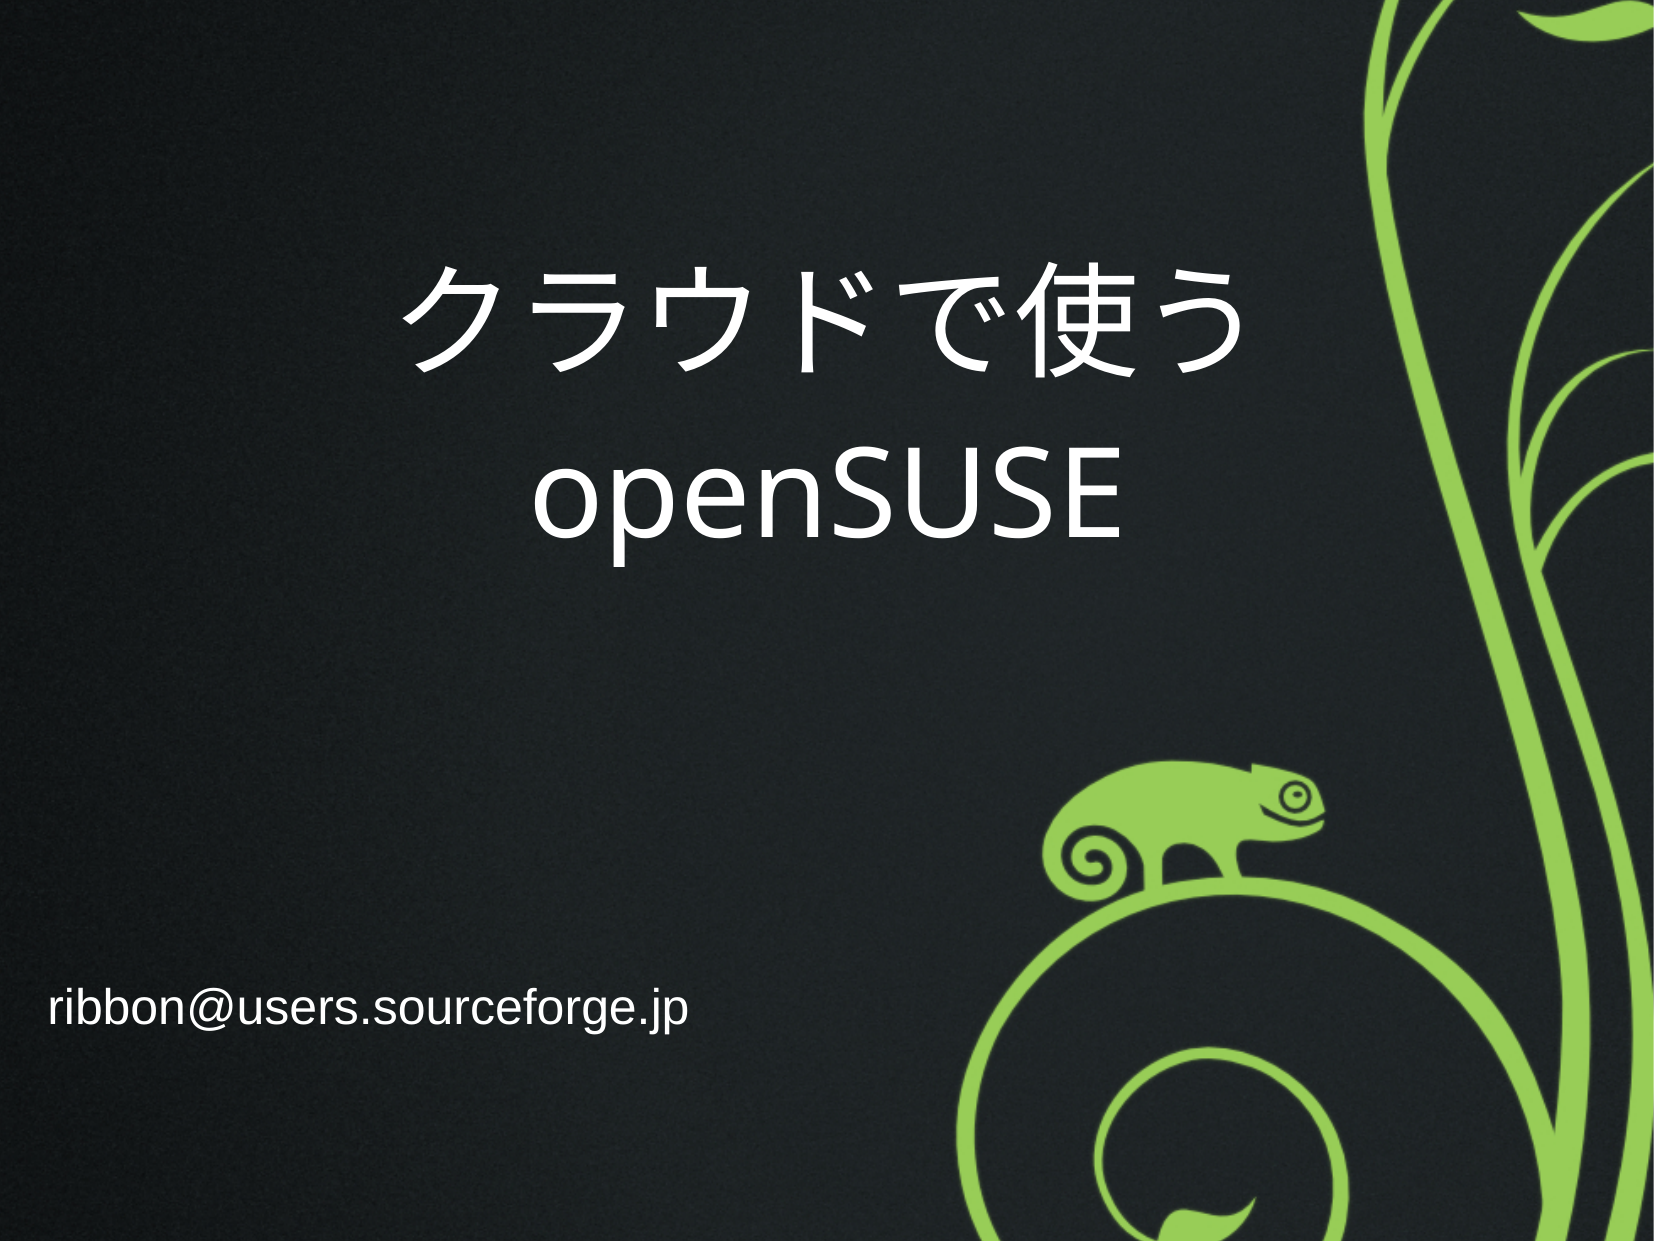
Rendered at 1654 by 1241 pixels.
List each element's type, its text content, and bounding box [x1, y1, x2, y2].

subtitle クラウドで使うopenSUSE [121, 0, 1534, 946]
picture [0, 0, 1654, 1241]
text_box ribbon@users.sourceforge.jp [47, 951, 957, 1063]
